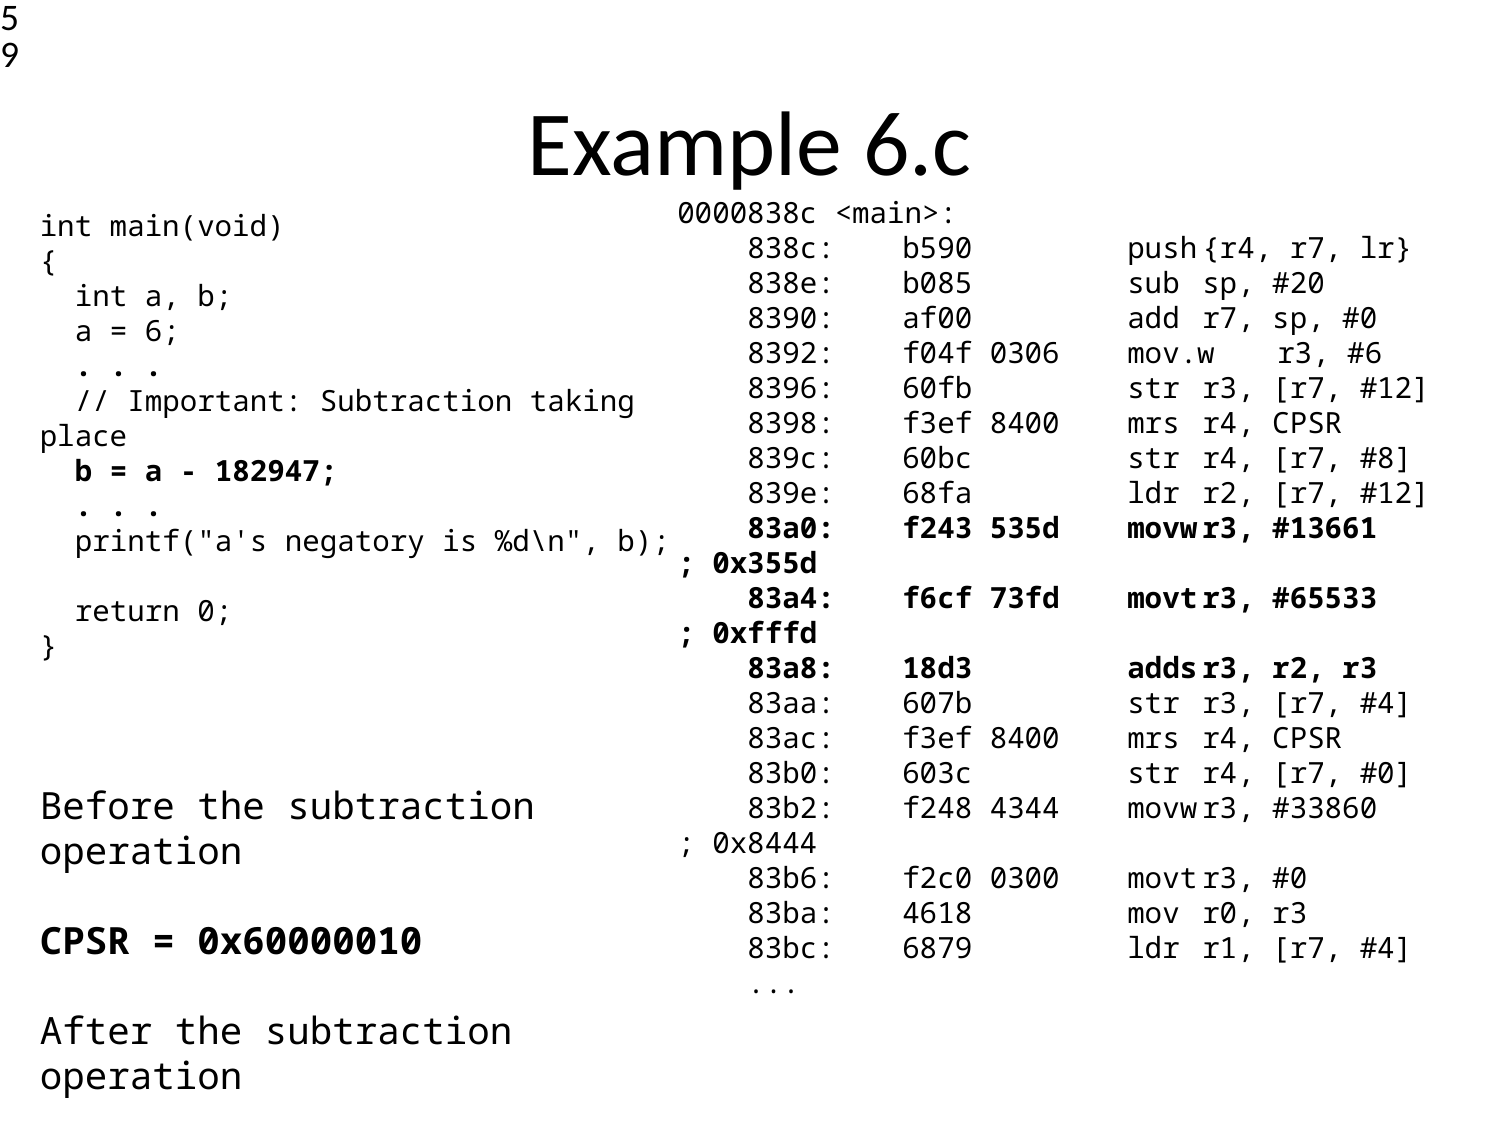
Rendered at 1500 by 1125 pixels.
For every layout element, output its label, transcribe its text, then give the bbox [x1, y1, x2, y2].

text_box Before the subtraction operation CPSR = 0x60000010 After the subtraction operation CPSR = 0x80000010 [24, 774, 725, 1125]
title Example 6.c [75, 45, 1425, 199]
text_box int main(void) { int a, b; a = 6; . . . // Important: Subtraction taking place b = a - 182947; . . . printf("a's negatory is %d\n", b); return 0; } [24, 199, 725, 670]
text_box 0000838c <main>: 838c: b590 push {r4, r7, lr} 838e: b085 sub sp, #20 8390: af00 add r7, sp, #0 8392: f04f 0306 mov.w r3, #6 8396: 60fb str r3, [r7, #12] 8398: f3ef 8400 mrs r4, CPSR 839c: 60bc str r4, [r7, #8] 839e: 68fa ldr r2, [r7, #12] 83a0: f243 535d movw r3, #13661 ; 0x355d 83a4: f6cf 73fd movt r3, #65533 ; 0xfffd 83a8: 18d3 adds r3, r2, r3 83aa: 607b str r3, [r7, #4] 83ac: f3ef 8400 mrs r4, CPSR 83b0: 603c str r4, [r7, #0] 83b2: f248 4344 movw r3, #33860 ; 0x8444 83b6: f2c0 0300 movt r3, #0 83ba: 4618 mov r0, r3 83bc: 6879 ldr r1, [r7, #4] ... [662, 187, 1450, 1007]
